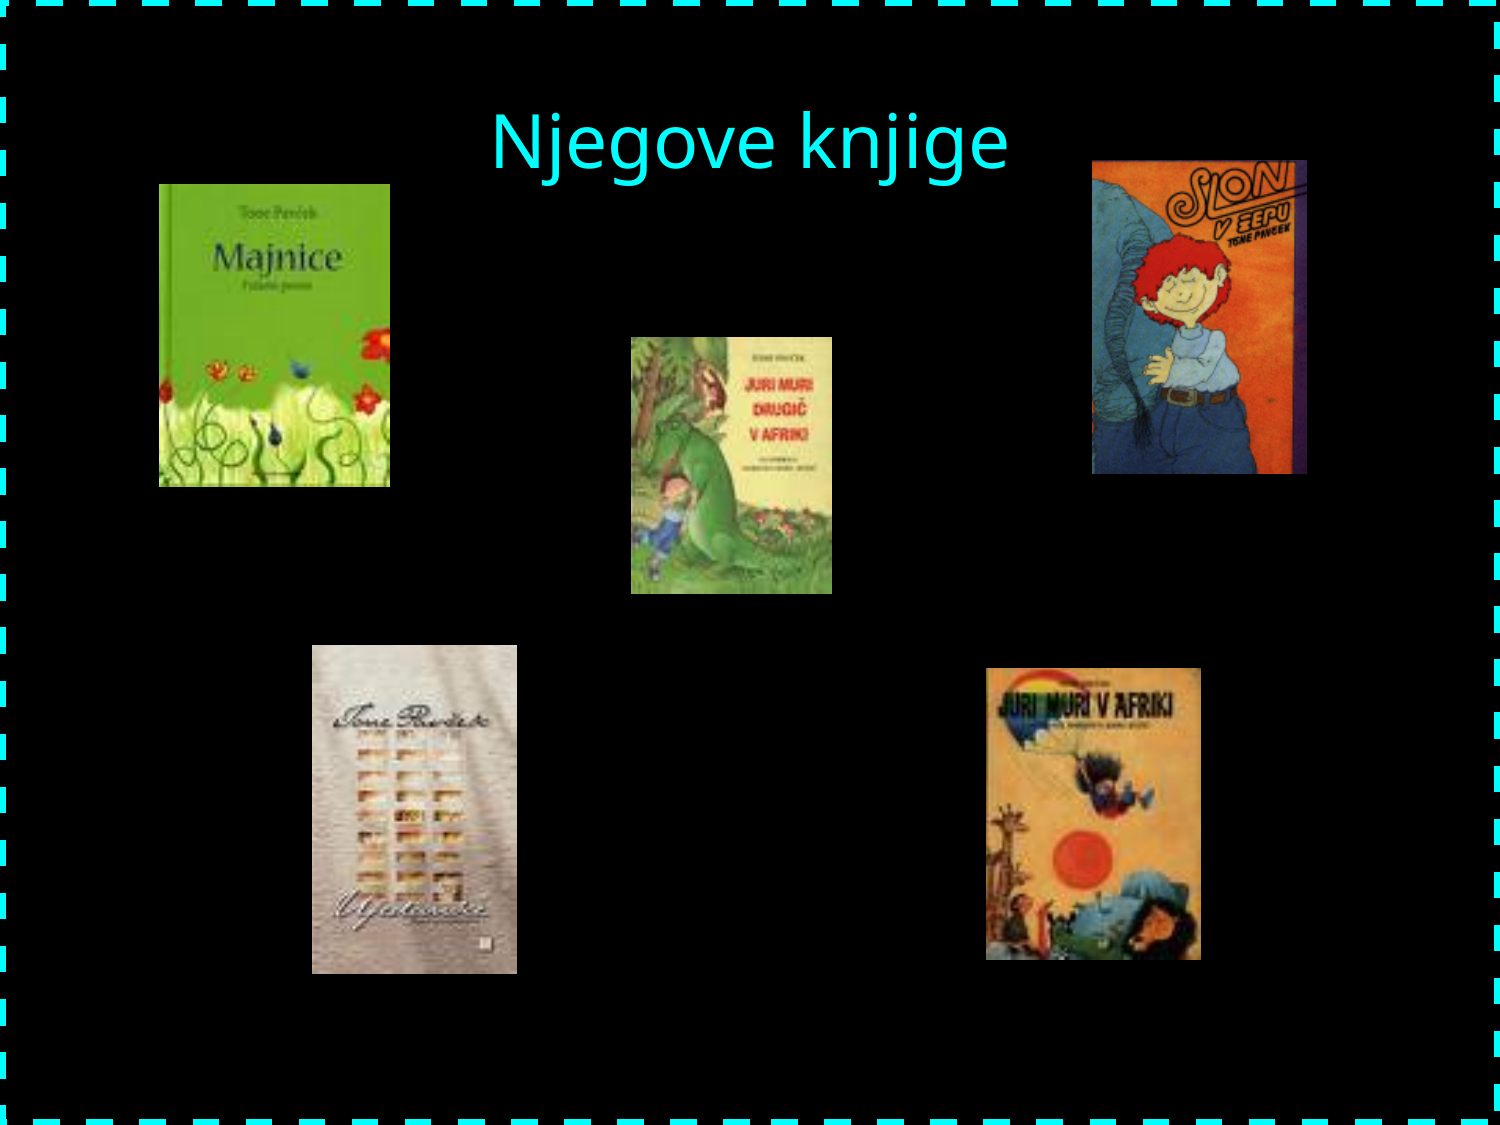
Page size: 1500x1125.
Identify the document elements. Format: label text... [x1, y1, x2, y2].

title Njegove knjige [75, 45, 1425, 233]
picture [631, 337, 832, 594]
picture [312, 645, 517, 974]
picture [1092, 160, 1307, 474]
picture [159, 184, 390, 487]
picture [986, 668, 1201, 960]
